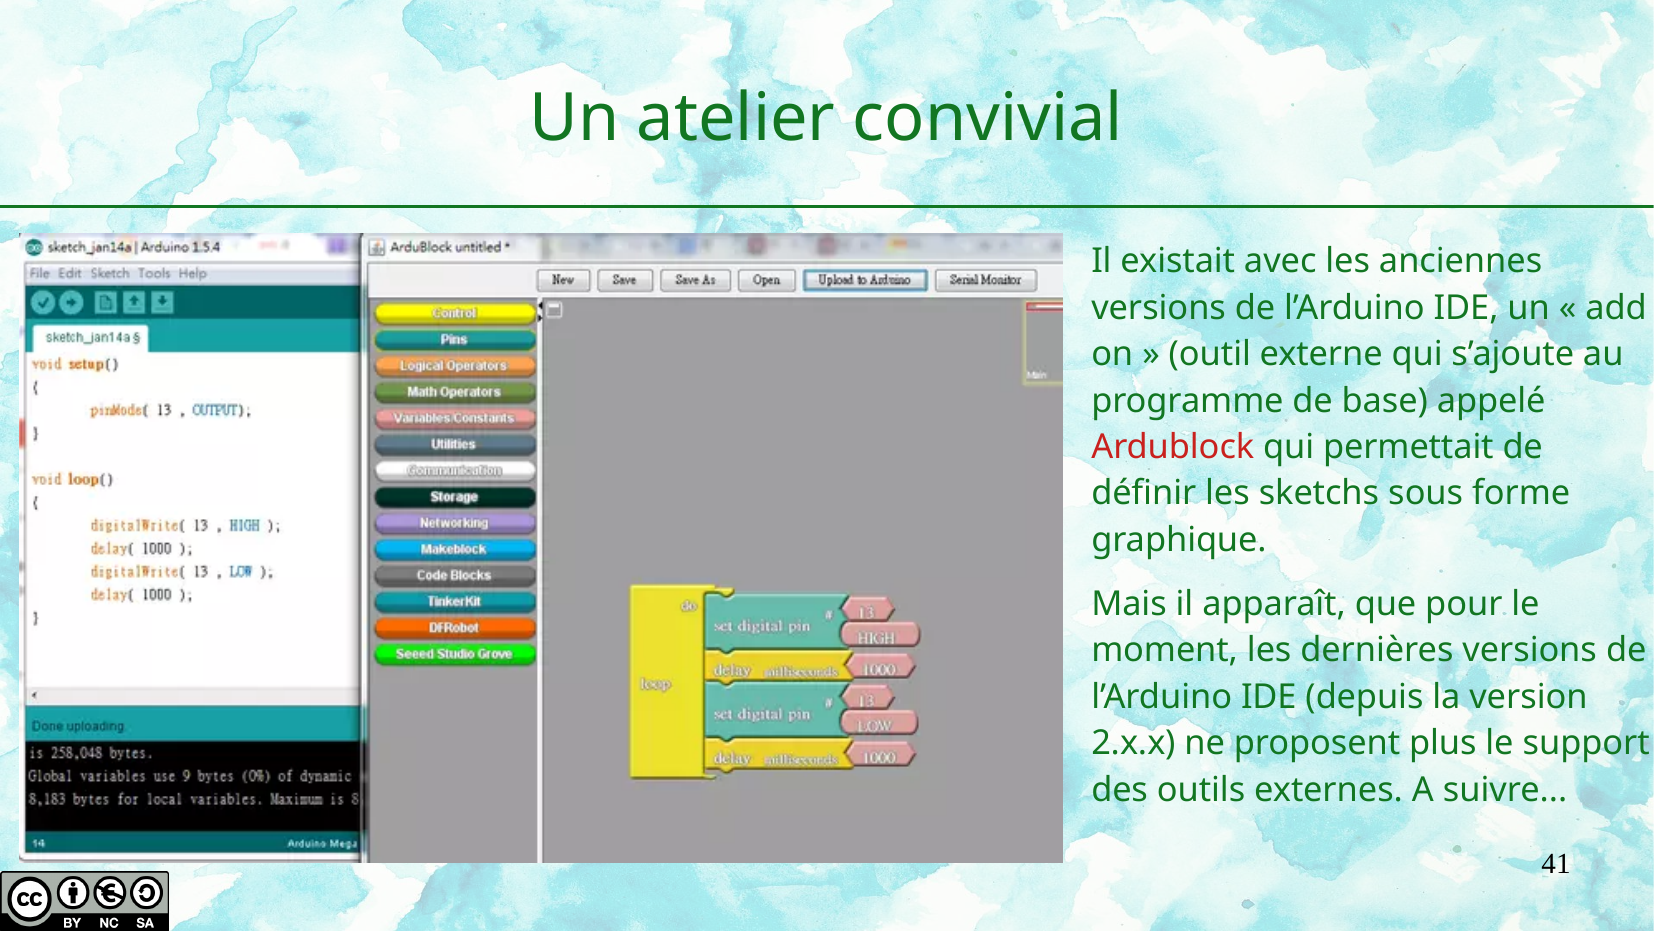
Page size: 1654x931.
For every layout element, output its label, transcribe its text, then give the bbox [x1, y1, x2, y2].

picture [0, 871, 169, 931]
list Il existait avec les anciennes versions de l’Arduino IDE, un « add on » (outil externe qui s’ajoute au programme de base) appelé Ardublock qui permettait de définir les sketchs sous forme graphique. Mais il apparaît, que pour le moment, les dernières versions de l’Arduino IDE (depuis la version 2.x.x) ne proposent plus le support des outils externes. A suivre... [1091, 236, 1654, 846]
picture [19, 233, 1063, 863]
title Un atelier convivial [82, 37, 1571, 193]
